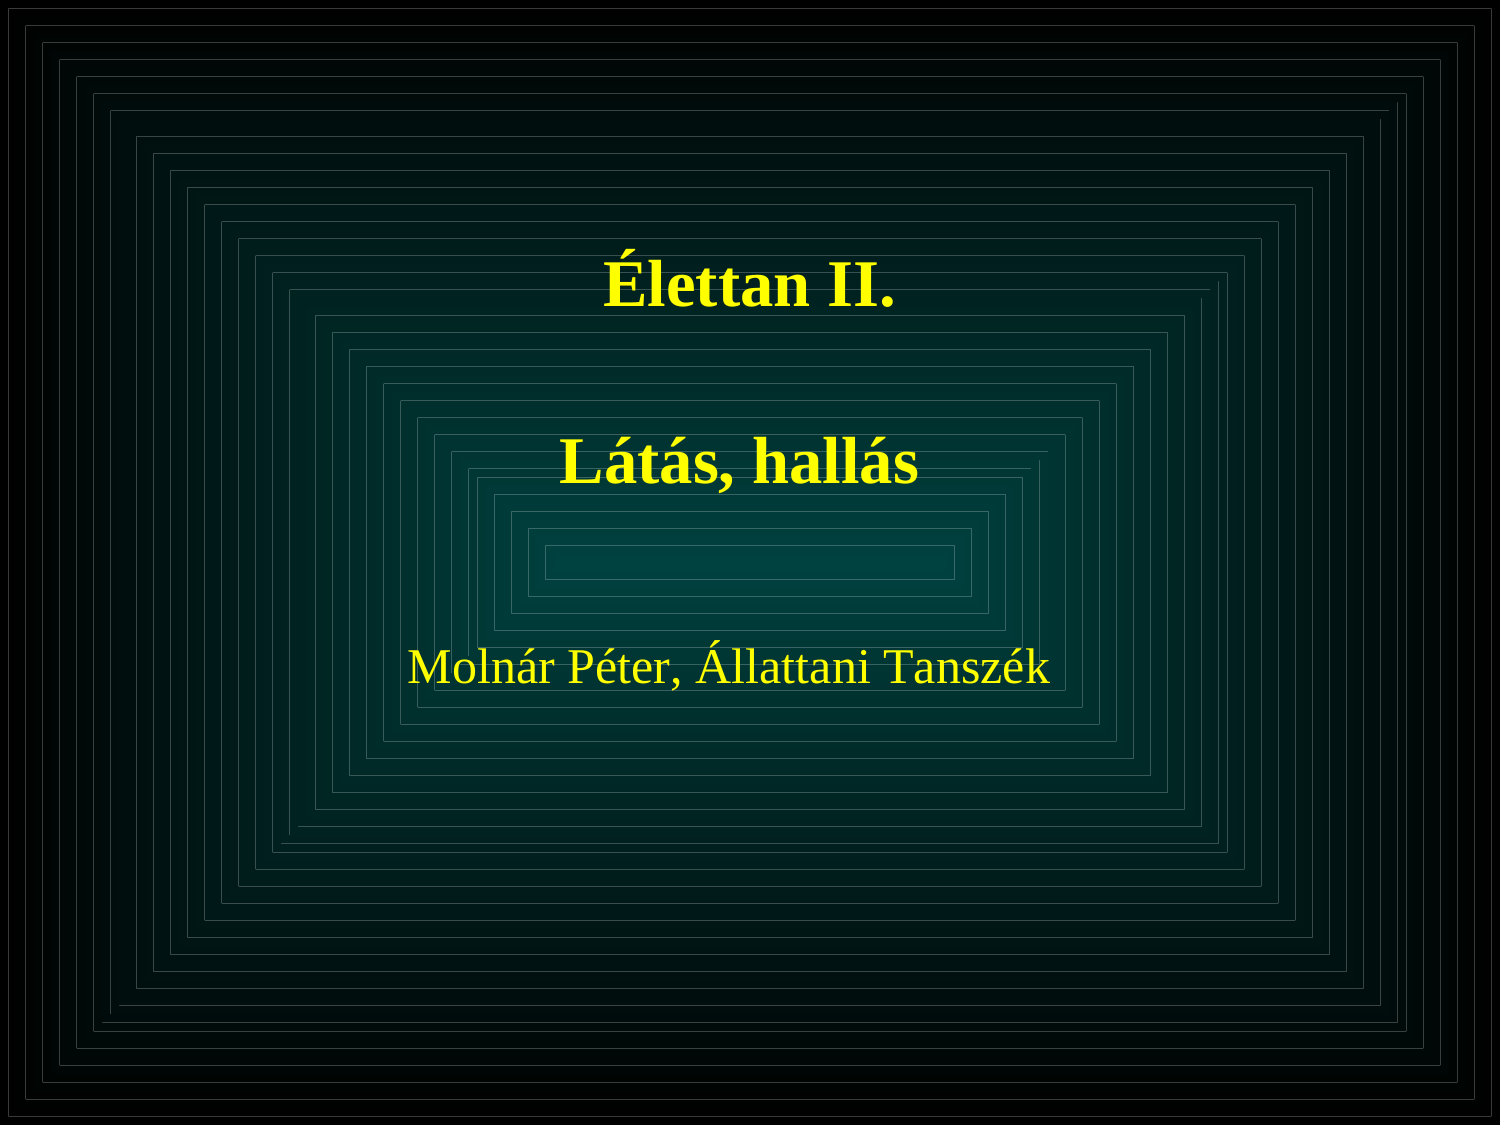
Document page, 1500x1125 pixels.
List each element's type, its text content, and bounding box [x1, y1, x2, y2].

text_box Élettan II. Látás, hallás Molnár Péter, Állattani Tanszék [112, 349, 1388, 591]
